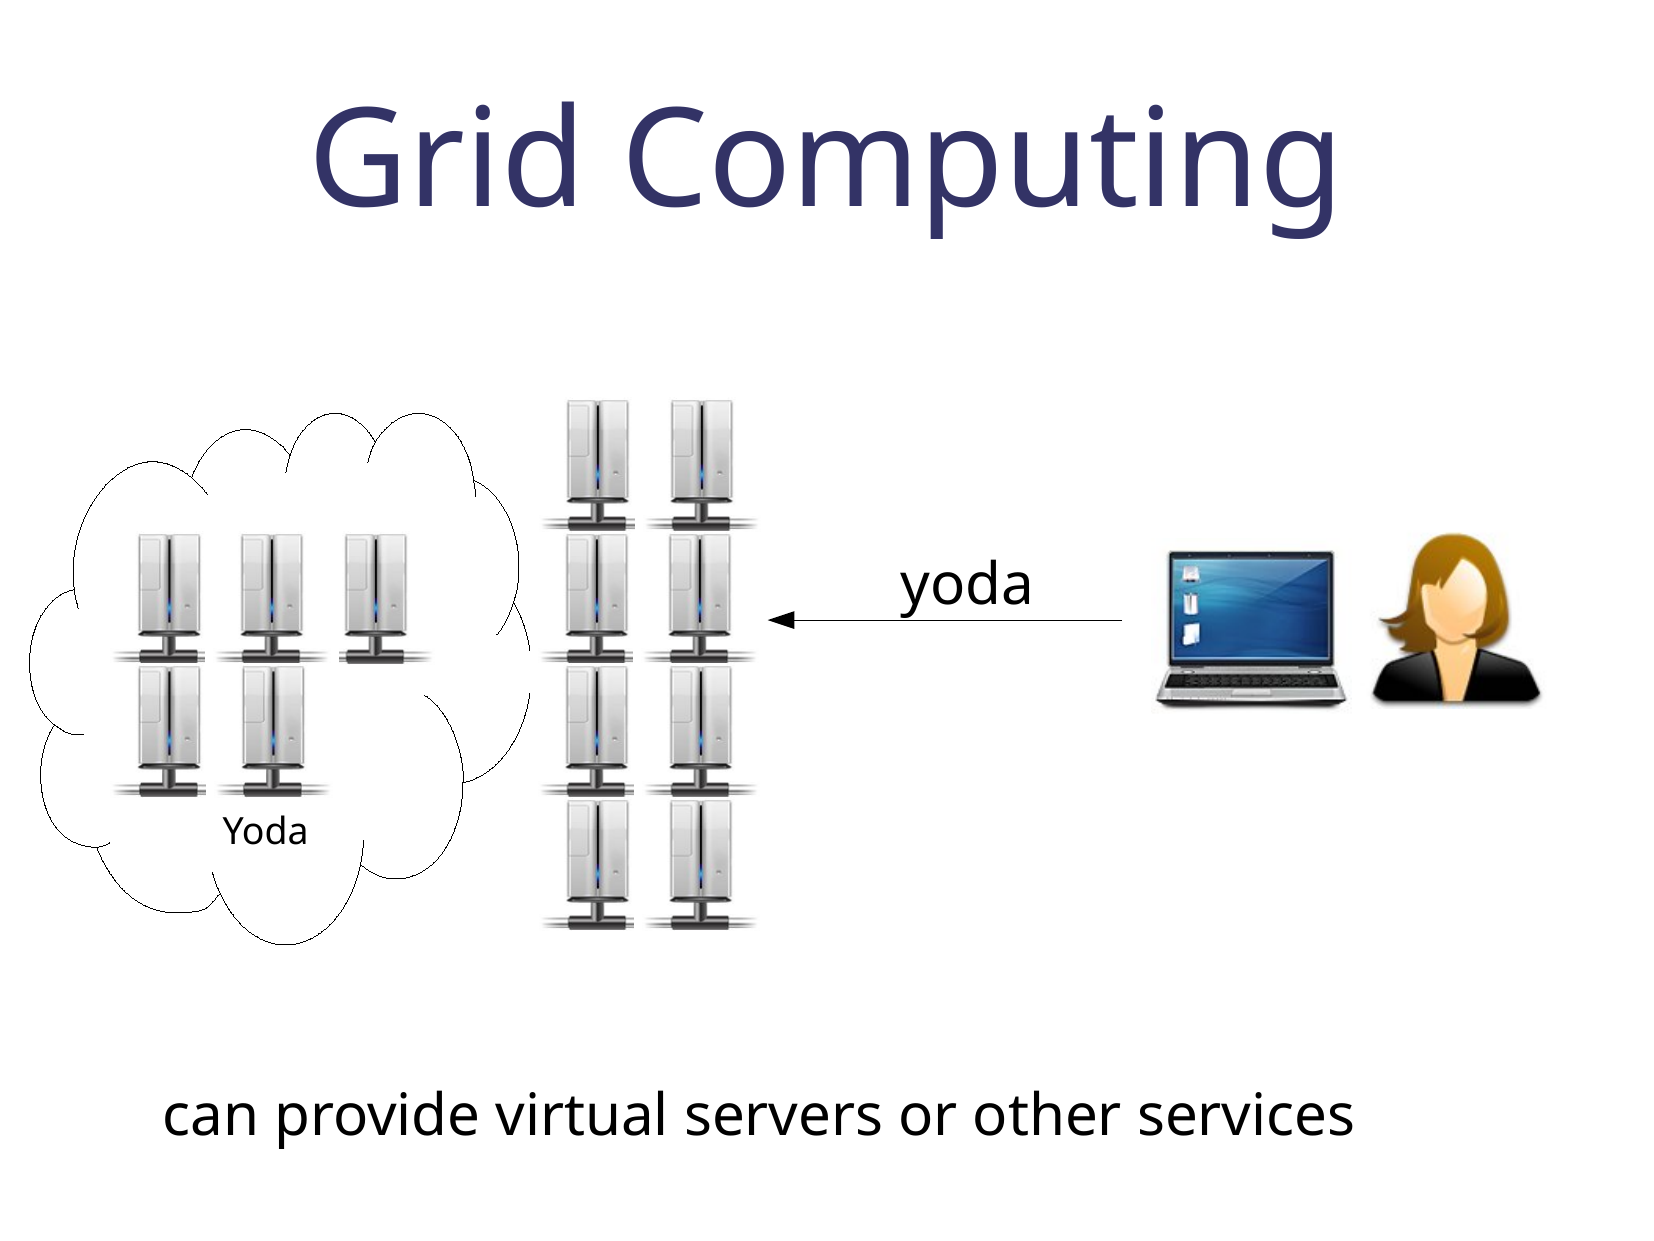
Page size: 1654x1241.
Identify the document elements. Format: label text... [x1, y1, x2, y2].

text_box Yoda [177, 797, 355, 886]
text_box [29, 413, 530, 945]
picture [102, 531, 443, 798]
text_box yoda [885, 534, 1056, 620]
picture [530, 397, 769, 931]
title Grid Computing [82, 56, 1571, 250]
picture [1151, 538, 1352, 739]
text_box can provide virtual servers or other services [147, 1066, 1506, 1152]
picture [1358, 508, 1559, 709]
